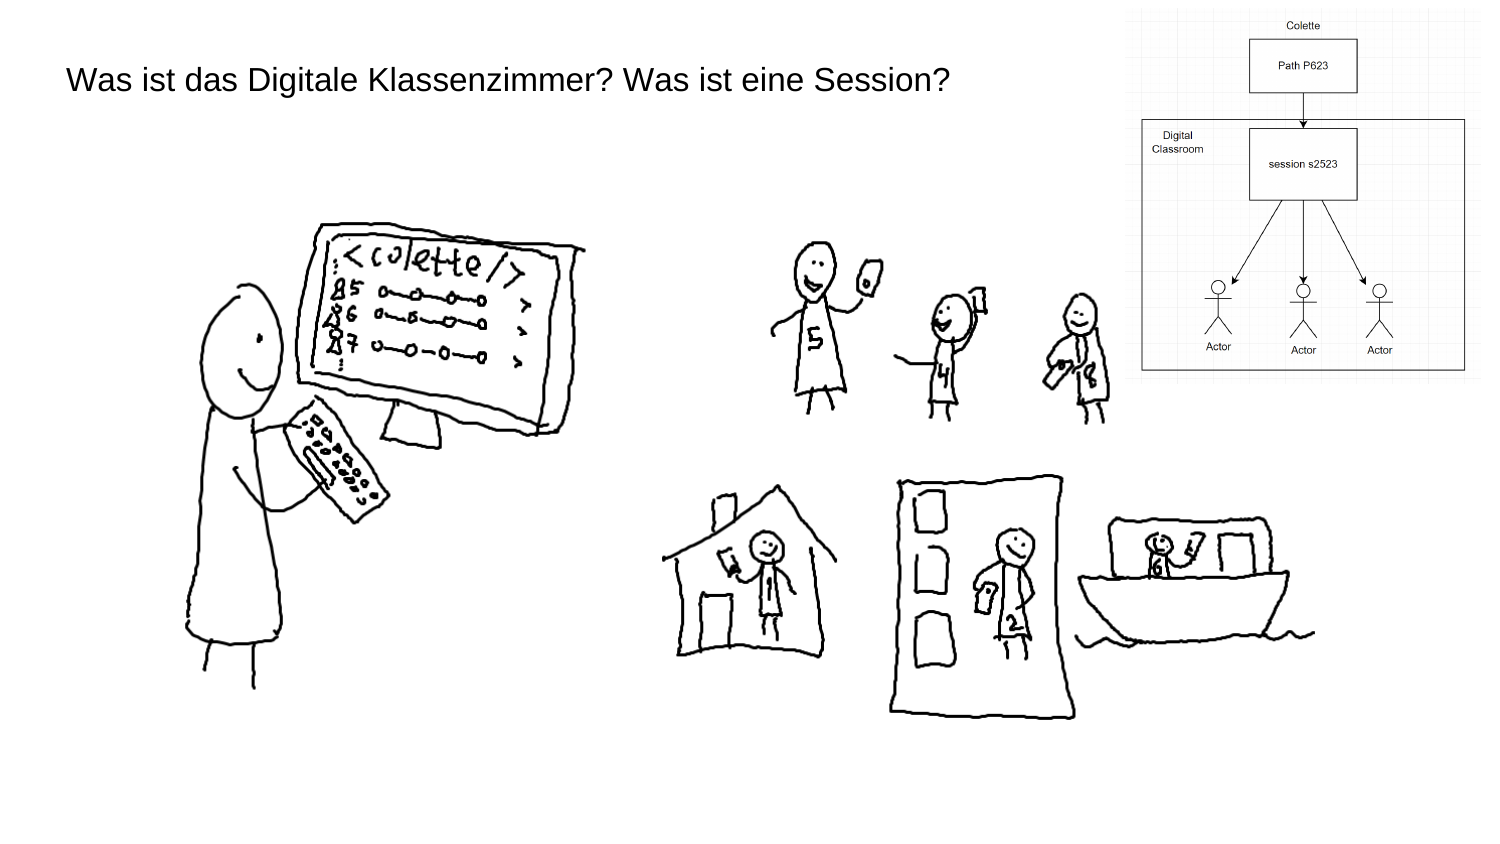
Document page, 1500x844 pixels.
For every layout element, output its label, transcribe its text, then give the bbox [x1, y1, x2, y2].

picture [148, 8, 1481, 736]
title Was ist das Digitale Klassenzimmer? Was ist eine Session? [51, 43, 1045, 138]
